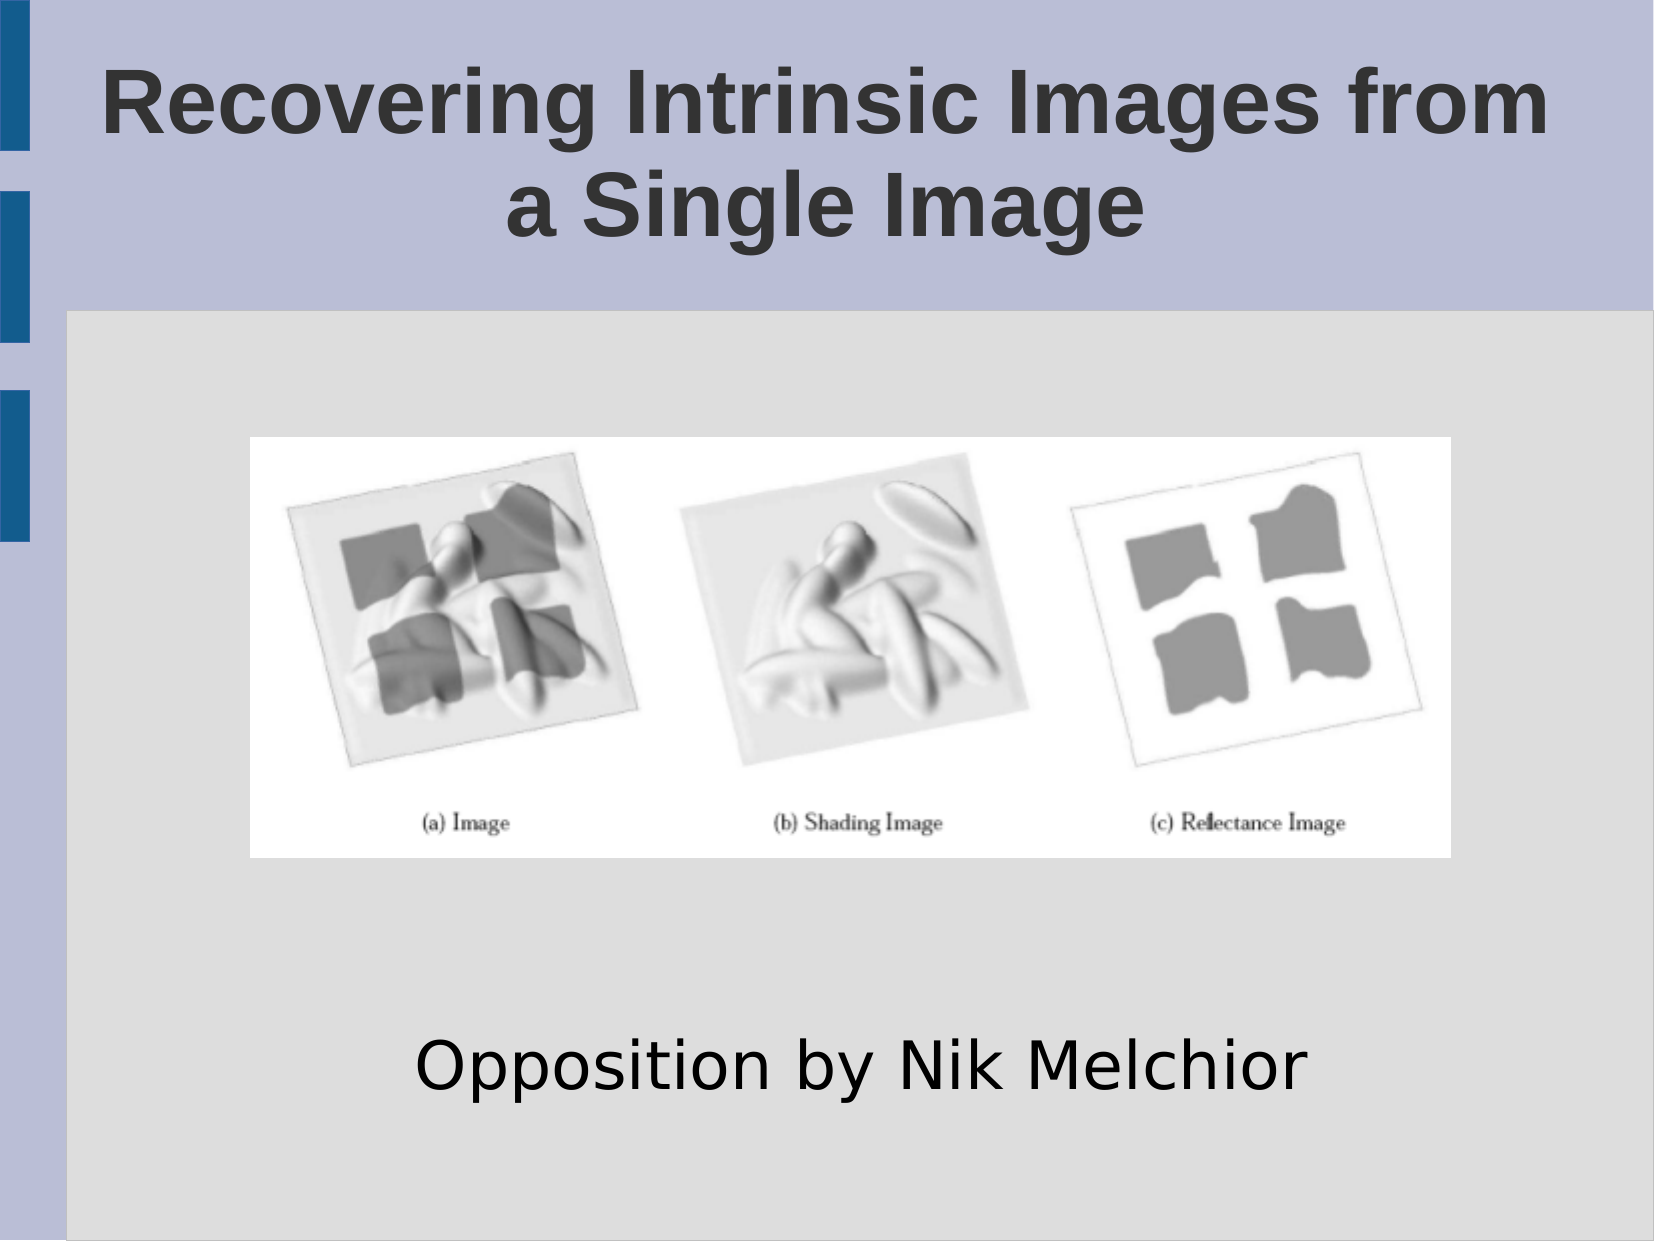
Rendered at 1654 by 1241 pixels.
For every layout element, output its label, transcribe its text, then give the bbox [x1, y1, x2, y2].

picture [250, 437, 1451, 858]
title Recovering Intrinsic Images from a Single Image [82, 45, 1571, 261]
text_box Opposition by Nik Melchior [399, 1020, 1324, 1113]
